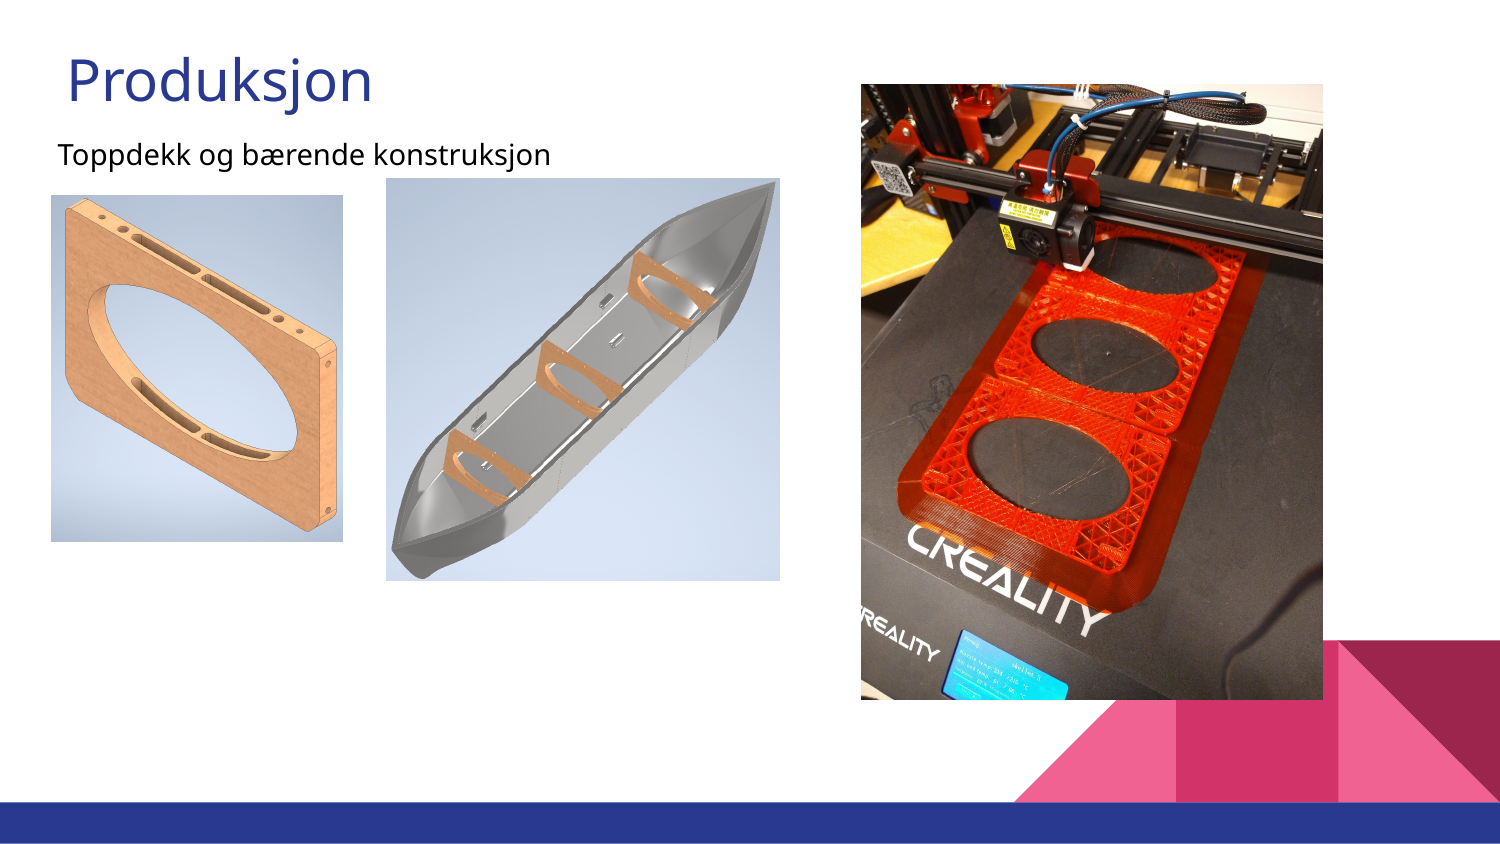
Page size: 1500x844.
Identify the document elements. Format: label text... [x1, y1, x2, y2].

picture [51, 195, 343, 542]
picture [861, 84, 1323, 700]
text_box Toppdekk og bærende konstruksjon [42, 121, 814, 187]
title Produksjon [51, 28, 1449, 129]
picture [386, 178, 780, 581]
